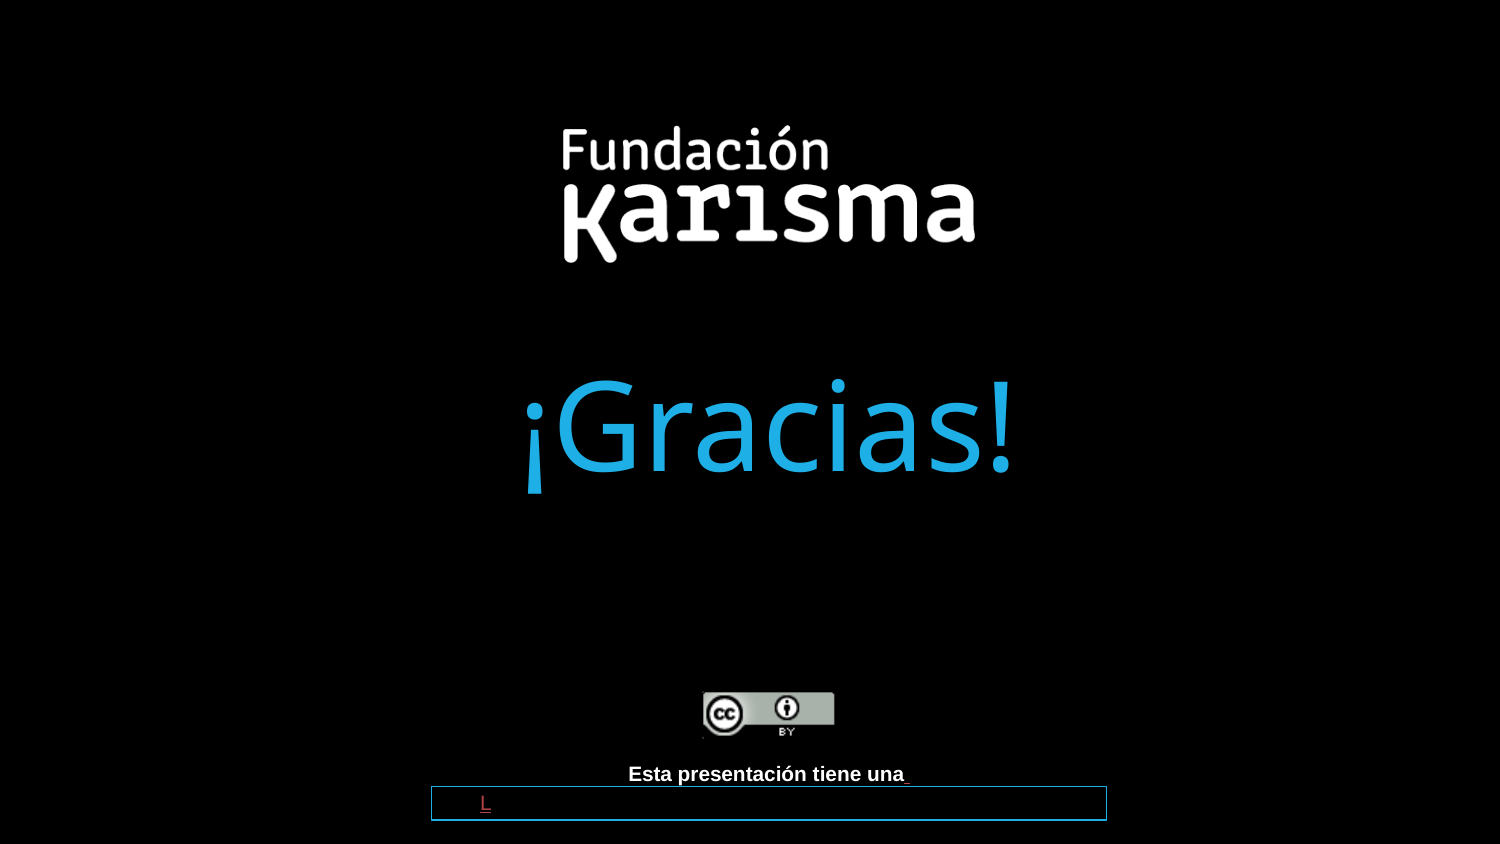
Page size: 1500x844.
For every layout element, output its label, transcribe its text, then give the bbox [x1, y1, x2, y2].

text_box ¡Gracias! [482, 345, 1056, 499]
text_box Esta presentación tiene una Licencia Creative Commons Reconocimiento 4.0 Internacional. [431, 786, 1107, 821]
picture [563, 125, 975, 263]
picture [702, 691, 836, 739]
